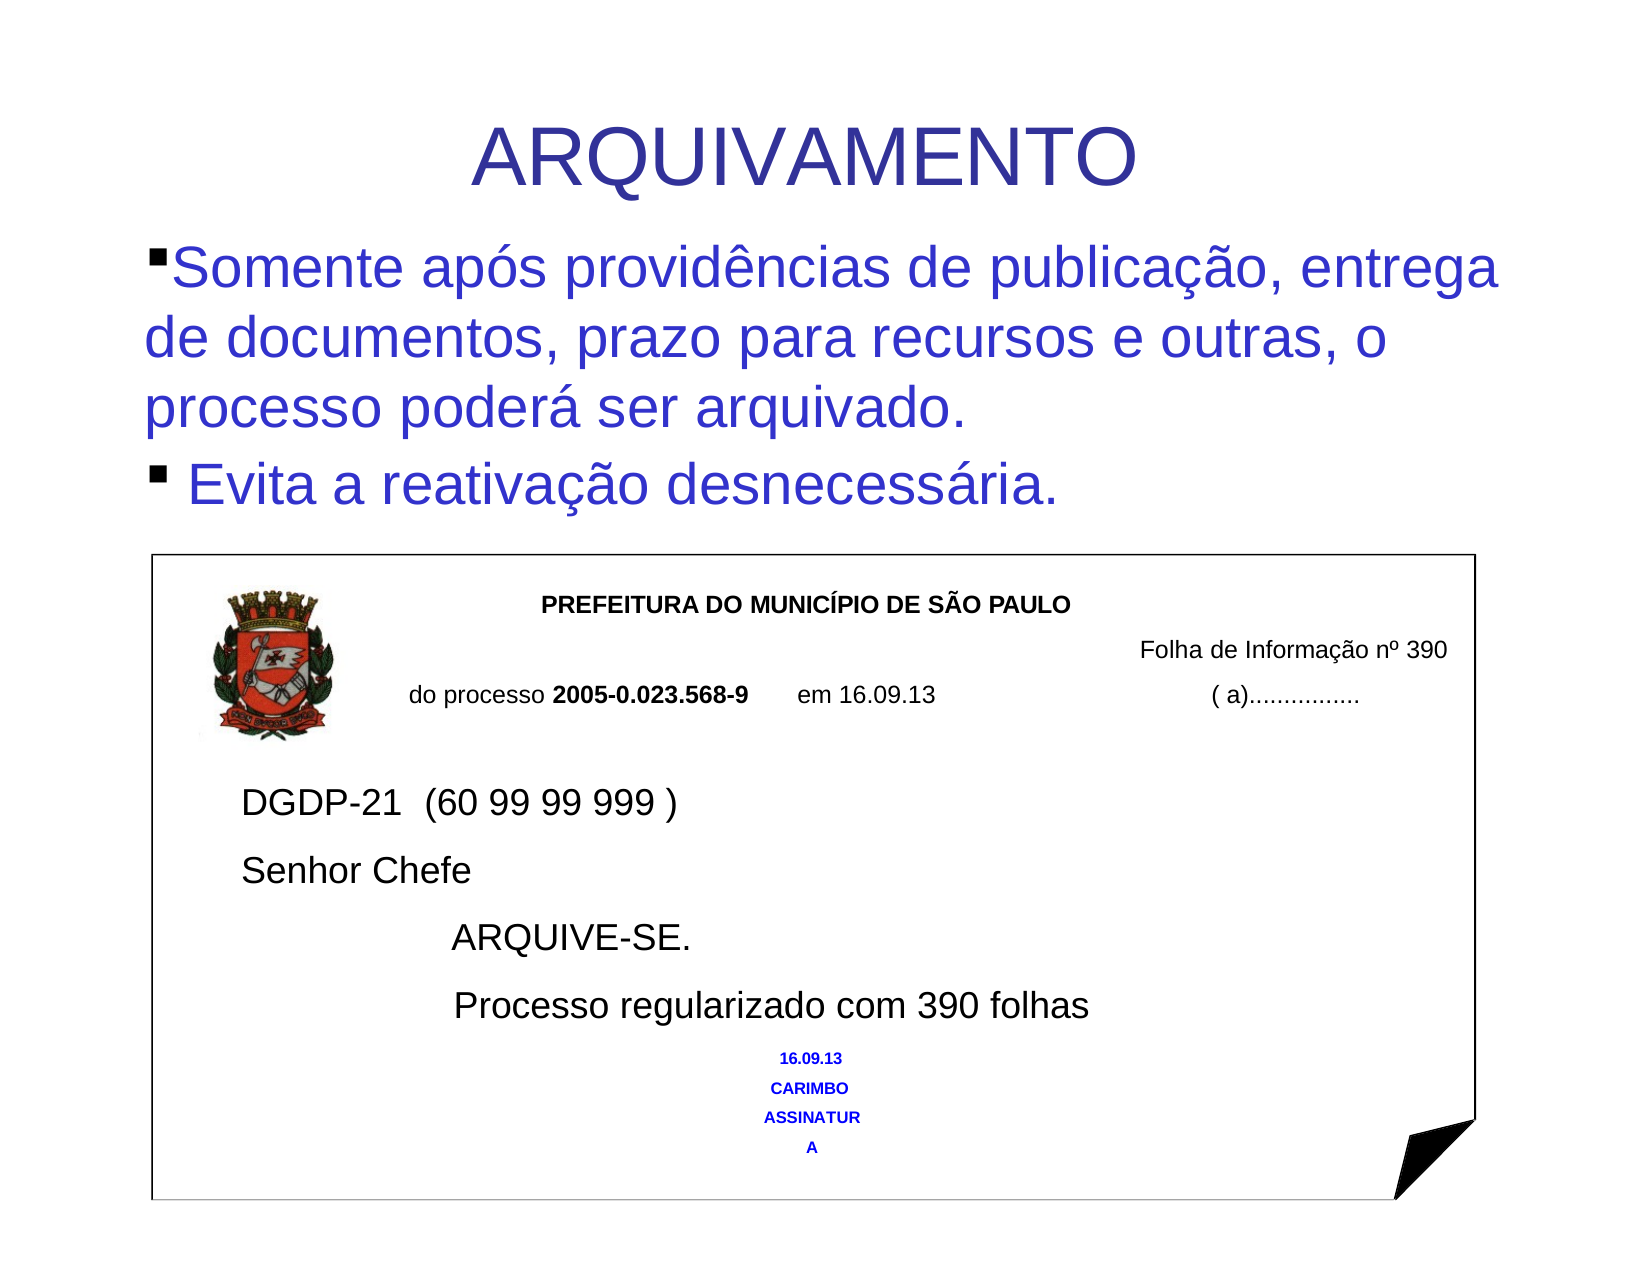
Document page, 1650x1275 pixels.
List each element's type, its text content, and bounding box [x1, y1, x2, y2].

text_box PREFEITURA DO MUNICÍPIO DE SÃO PAULO [538, 586, 1088, 621]
title ARQUIVAMENTO [469, 99, 1144, 205]
text_box [151, 553, 1477, 1201]
text_box Folha de Informação nº 390 ( a)................ [1137, 616, 1450, 711]
text_box do processo 2005-0.023.568-9 em 16.09.13 DGDP-21 (60 99 99 999 ) Senhor Chefe ARQUIVE-SE. Processo regularizado com 390 folhas 16.09.13 CARIMBO ASSINATURA [238, 676, 1094, 1127]
text_box Somente após providências de publicação, entrega de documentos, prazo para recursos e outras, o processo poderá ser arquivado. Evita a reativação desnecessária. [140, 227, 1518, 519]
